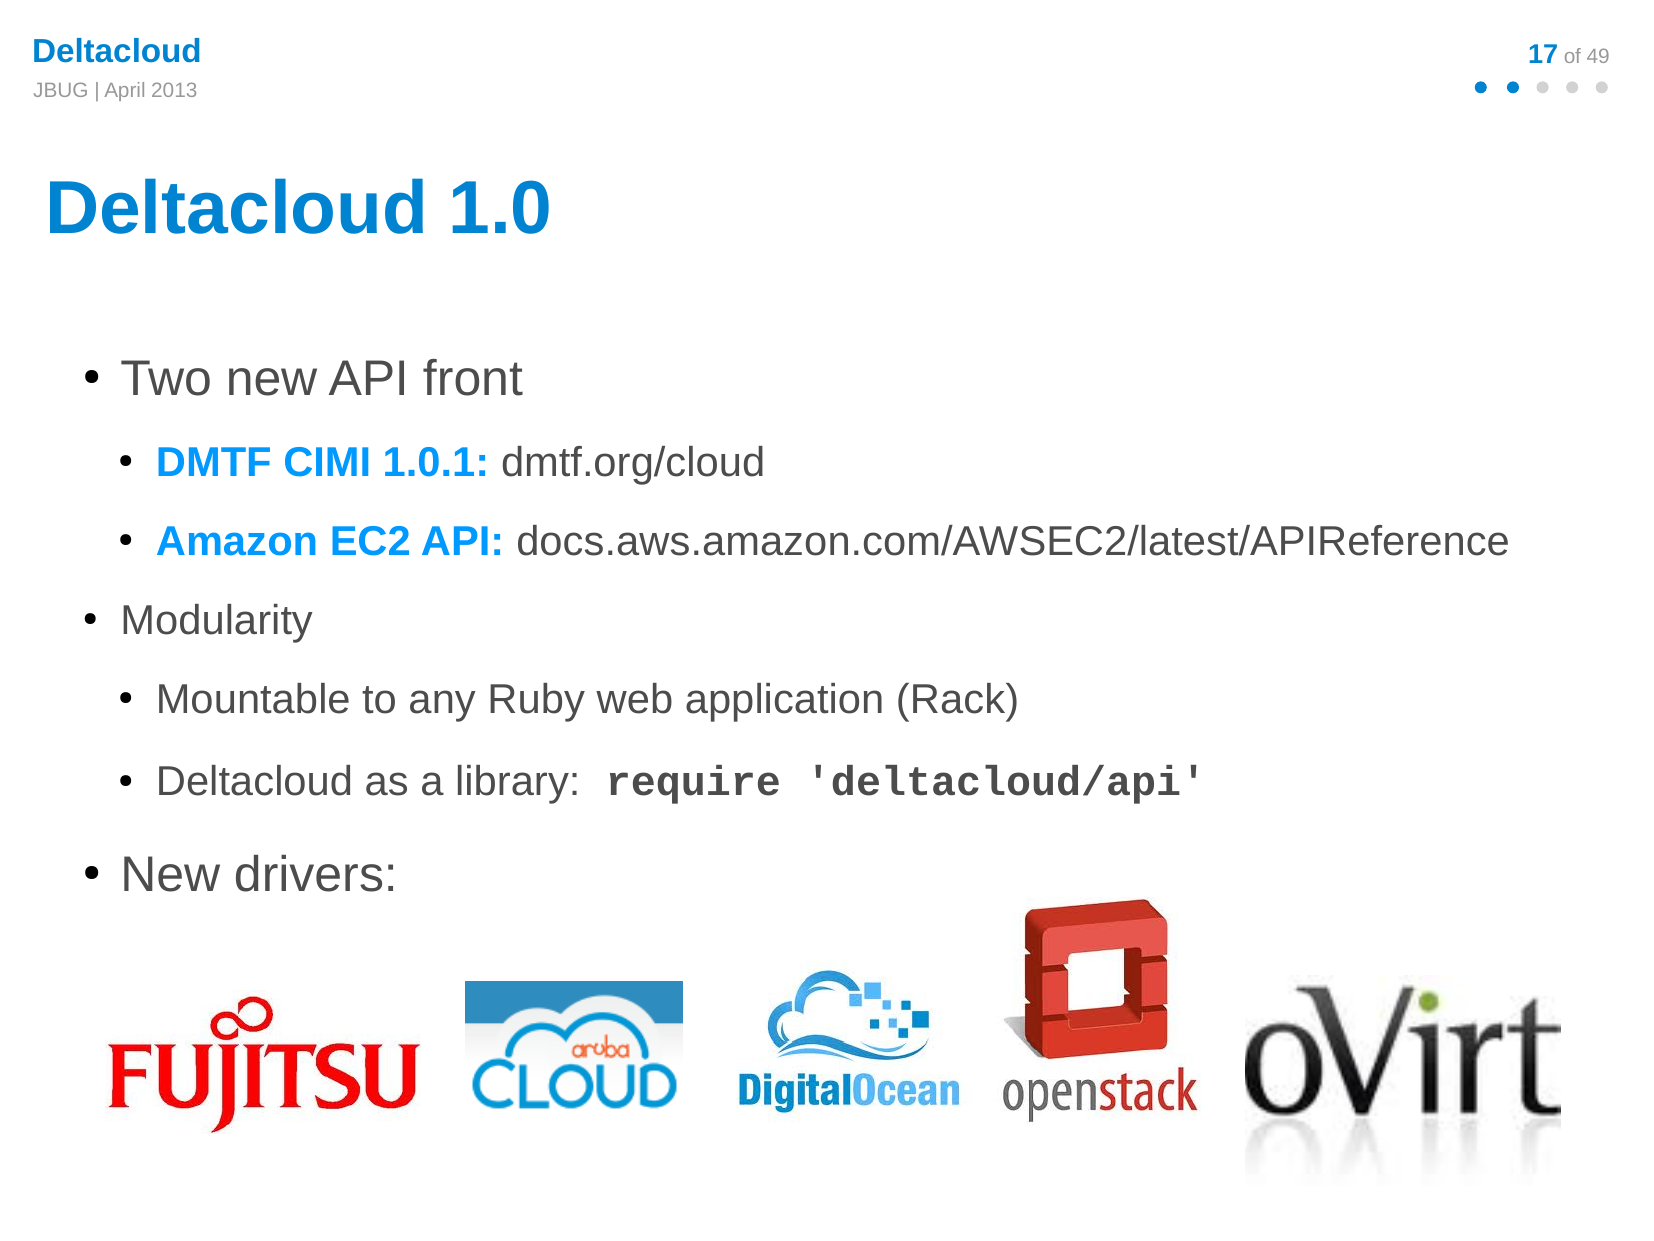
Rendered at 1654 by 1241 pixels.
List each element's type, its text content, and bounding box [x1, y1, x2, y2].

title JBUG | April 2013 [33, 75, 1090, 106]
picture [996, 897, 1201, 1126]
title Deltacloud [32, 32, 222, 70]
text_box [1595, 81, 1608, 94]
text_box [1566, 81, 1579, 94]
title Deltacloud 1.0 [45, 165, 1624, 250]
text_box [1506, 81, 1520, 94]
text_box [1536, 81, 1549, 94]
title <number> of 49 [1489, 31, 1610, 78]
text_box Two new API front DMTF CIMI 1.0.1: dmtf.org/cloud Amazon EC2 API: docs.aws.amazon.com/AWSEC2/latest/APIReference Modularity Mountable to any Ruby web application (Rack) Deltacloud as a library: require 'deltacloud/api' New drivers: [82, 311, 1539, 1186]
picture [465, 981, 683, 1126]
text_box [1474, 81, 1487, 94]
picture [720, 945, 976, 1141]
picture [105, 990, 421, 1134]
picture [1245, 975, 1561, 1186]
